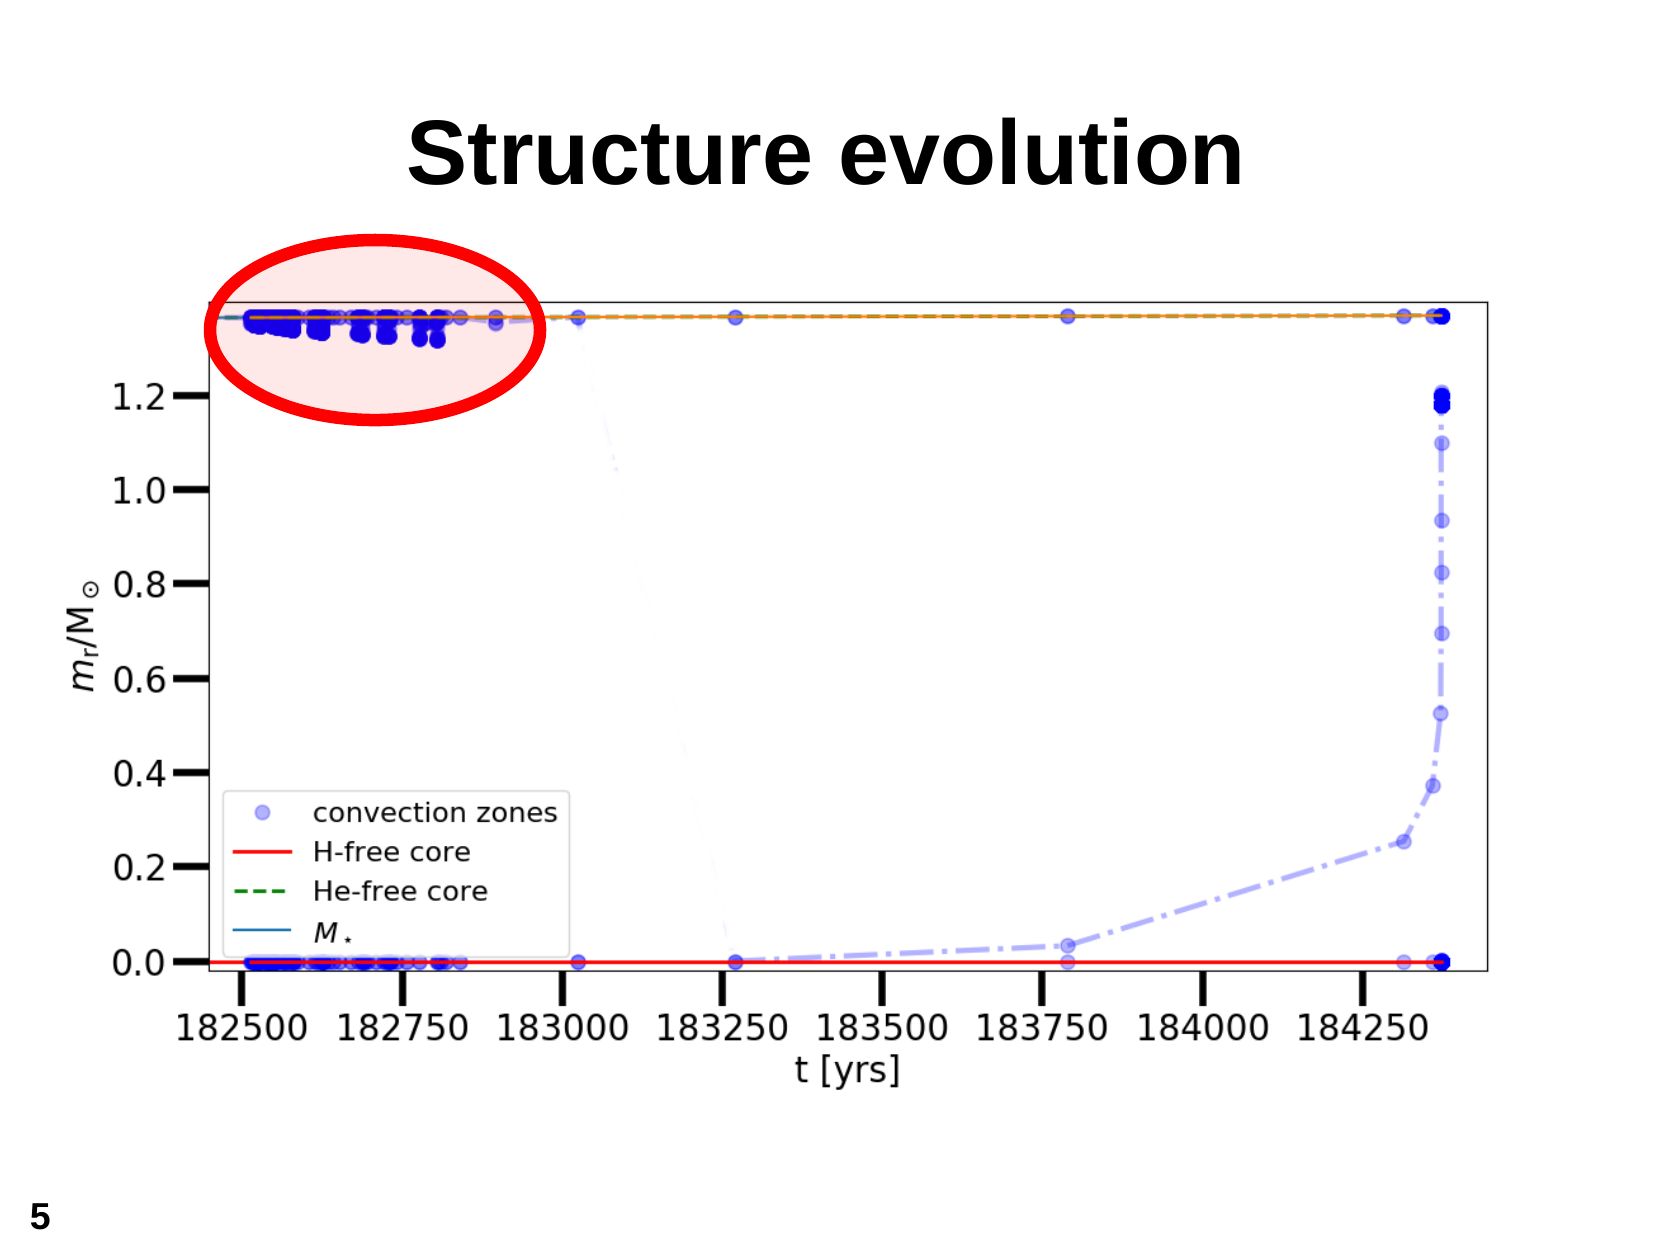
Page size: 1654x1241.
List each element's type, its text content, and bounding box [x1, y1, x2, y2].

picture [2, 194, 1652, 1096]
text_box 5 [15, 1187, 76, 1241]
title Structure evolution [82, 49, 1571, 194]
text_box [210, 240, 541, 421]
